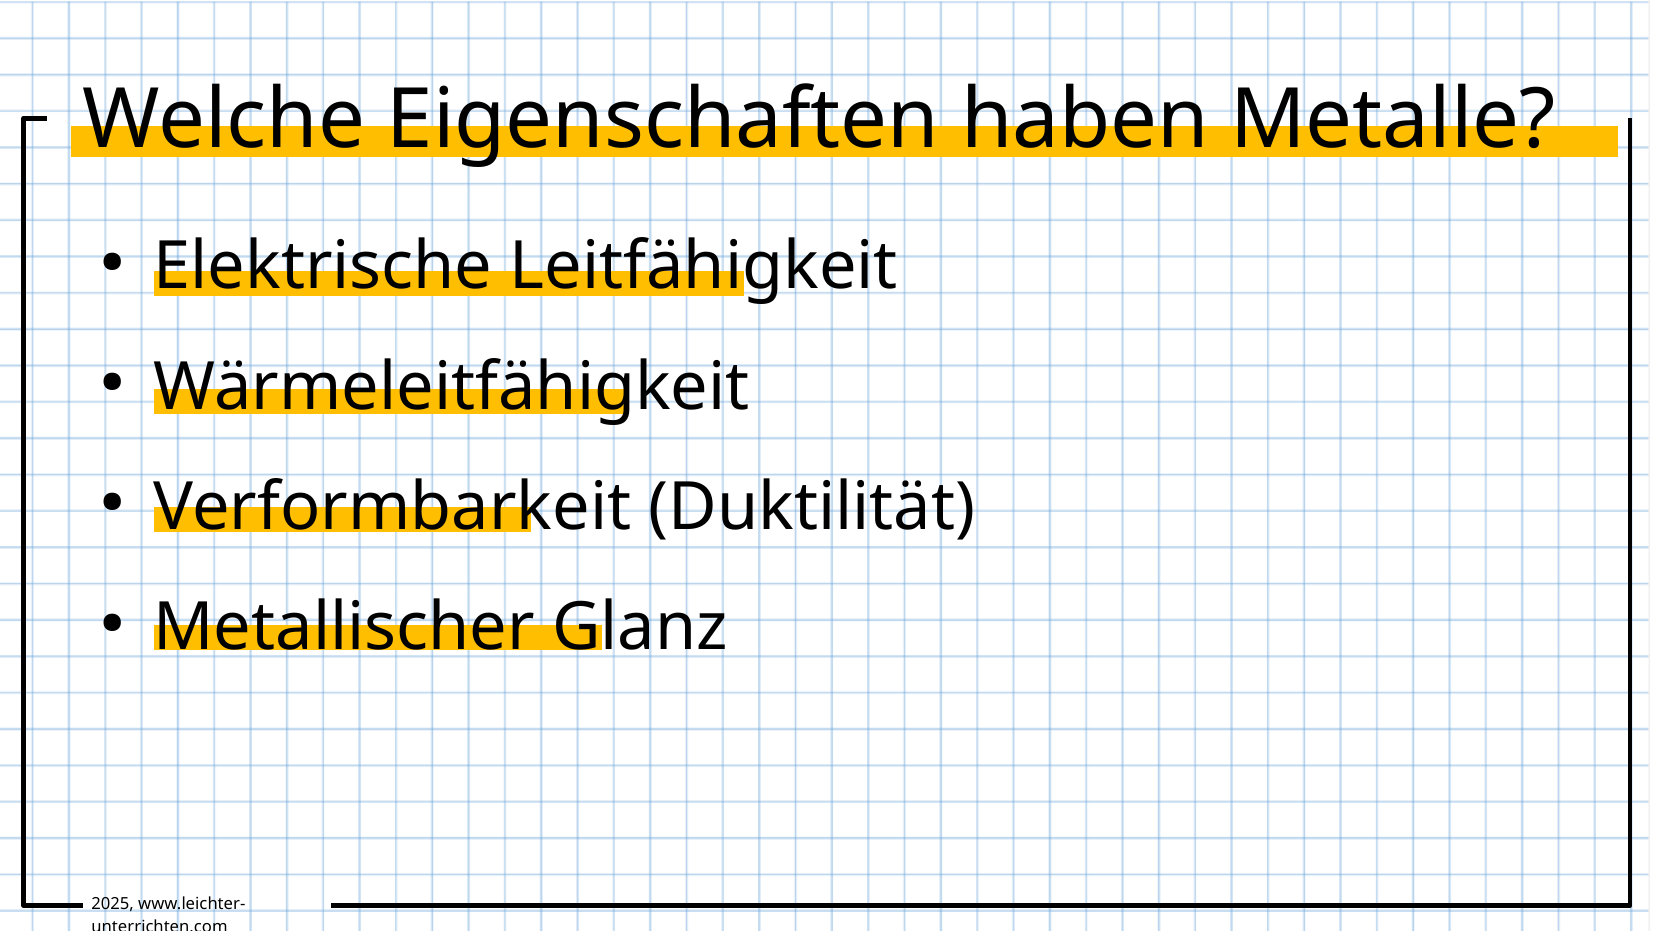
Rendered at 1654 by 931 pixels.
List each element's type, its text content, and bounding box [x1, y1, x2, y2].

title Welche Eigenschaften haben Metalle? [82, 0, 1654, 241]
picture [0, 0, 1651, 931]
list Elektrische Leitfähigkeit Wärmeleitfähigkeit Verformbarkeit (Duktilität) Metallischer Glanz [82, 217, 1571, 839]
picture [203, 924, 209, 931]
